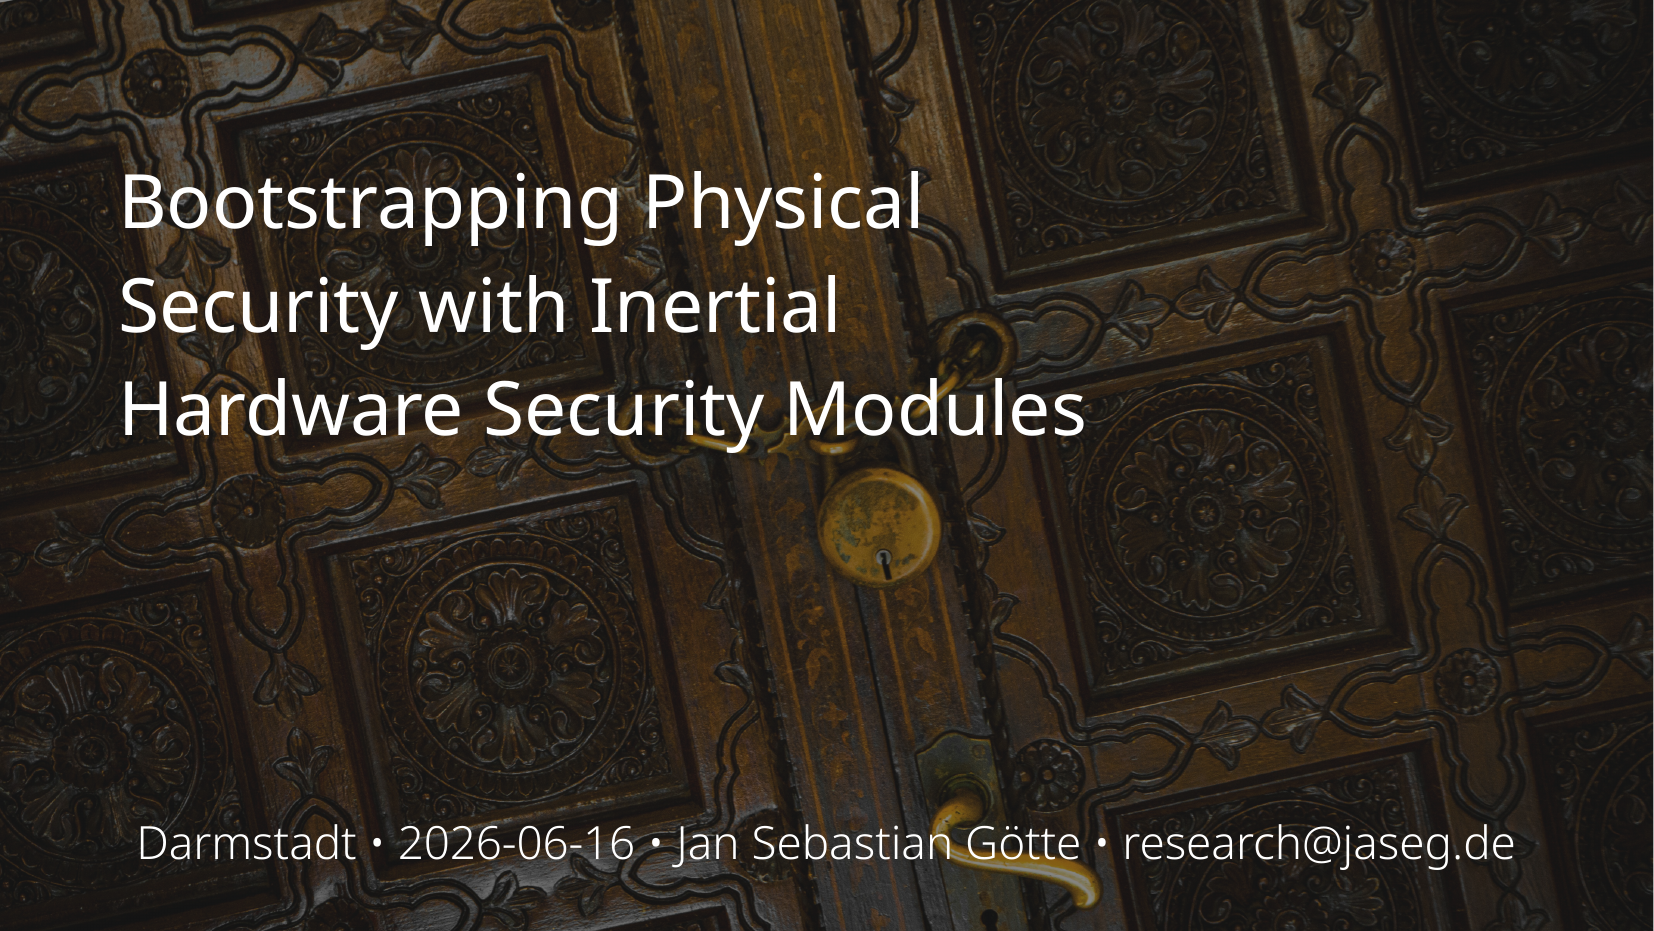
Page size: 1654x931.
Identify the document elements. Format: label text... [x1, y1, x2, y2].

subtitle Darmstadt • 2026-06-16 • Jan Sebastian Götte • research@jaseg.de [82, 797, 1571, 886]
title Bootstrapping Physical Security with Inertial Hardware Security Modules [118, 147, 1536, 458]
picture [0, 0, 1654, 931]
